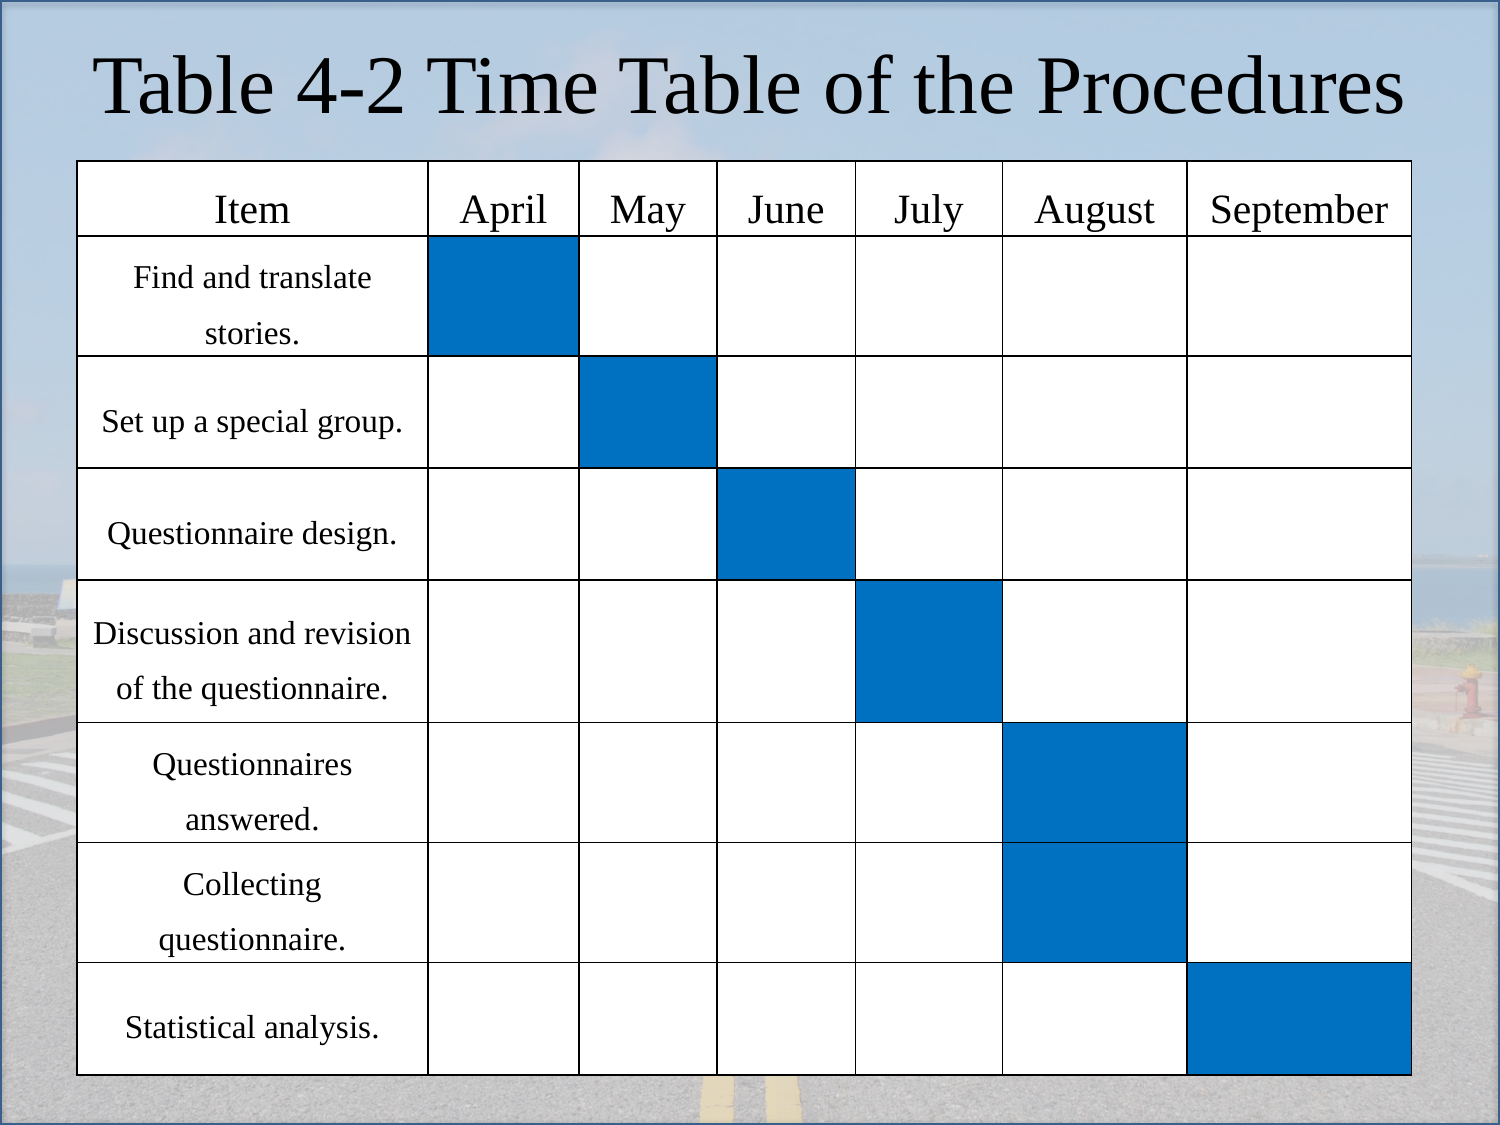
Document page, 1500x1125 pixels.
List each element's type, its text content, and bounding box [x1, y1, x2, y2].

table_header September [1188, 162, 1411, 235]
table_cell [1188, 357, 1411, 467]
table_cell [1188, 237, 1411, 355]
table_cell [1188, 723, 1411, 842]
table_cell [856, 723, 1002, 842]
table_cell Find and translate stories. [78, 237, 427, 355]
table_cell [580, 237, 716, 355]
table_cell [1003, 963, 1186, 1074]
table_cell [1188, 963, 1411, 1074]
table_cell [718, 357, 855, 467]
table_cell [429, 469, 578, 579]
table_cell [1003, 843, 1186, 962]
table_cell [718, 469, 855, 579]
table_cell [1003, 469, 1186, 579]
table_cell [856, 469, 1002, 579]
table_cell Collecting questionnaire. [78, 843, 427, 962]
table_cell Discussion and revision of the questionnaire. [78, 581, 427, 722]
table_cell [429, 237, 578, 355]
table_cell [580, 357, 716, 467]
table_header August [1003, 162, 1186, 235]
table_header Item [78, 162, 427, 235]
table_cell [856, 581, 1002, 722]
table_header May [580, 162, 716, 235]
table_cell [1003, 237, 1186, 355]
table_cell [1003, 723, 1186, 842]
table_cell Set up a special group. [78, 357, 427, 467]
table_cell [856, 237, 1002, 355]
table_cell [429, 723, 578, 842]
table_cell [1003, 581, 1186, 722]
table_header April [429, 162, 578, 235]
table_cell [718, 963, 855, 1074]
table_cell [718, 723, 855, 842]
text_box [0, 0, 1500, 1125]
table_cell [580, 723, 716, 842]
table_cell [1003, 357, 1186, 467]
table_cell Statistical analysis. [78, 963, 427, 1074]
table_cell [580, 843, 716, 962]
table_cell [580, 963, 716, 1074]
table_cell [856, 963, 1002, 1074]
table_cell [429, 357, 578, 467]
table_cell [718, 581, 855, 722]
table_cell [1188, 469, 1411, 579]
table_cell [718, 843, 855, 962]
table_cell [1188, 843, 1411, 962]
table_cell [856, 357, 1002, 467]
table_cell [580, 581, 716, 722]
table_cell Questionnaire design. [78, 469, 427, 579]
table_cell [1188, 581, 1411, 722]
table_cell [429, 843, 578, 962]
table_cell [429, 963, 578, 1074]
table_header June [718, 162, 855, 235]
table_cell Questionnaires answered. [78, 723, 427, 842]
title Table 4-2 Time Table of the Procedures [26, 21, 1474, 140]
table_cell [429, 581, 578, 722]
table_cell [580, 469, 716, 579]
table_header July [856, 162, 1002, 235]
table_cell [856, 843, 1002, 962]
table_cell [718, 237, 855, 355]
